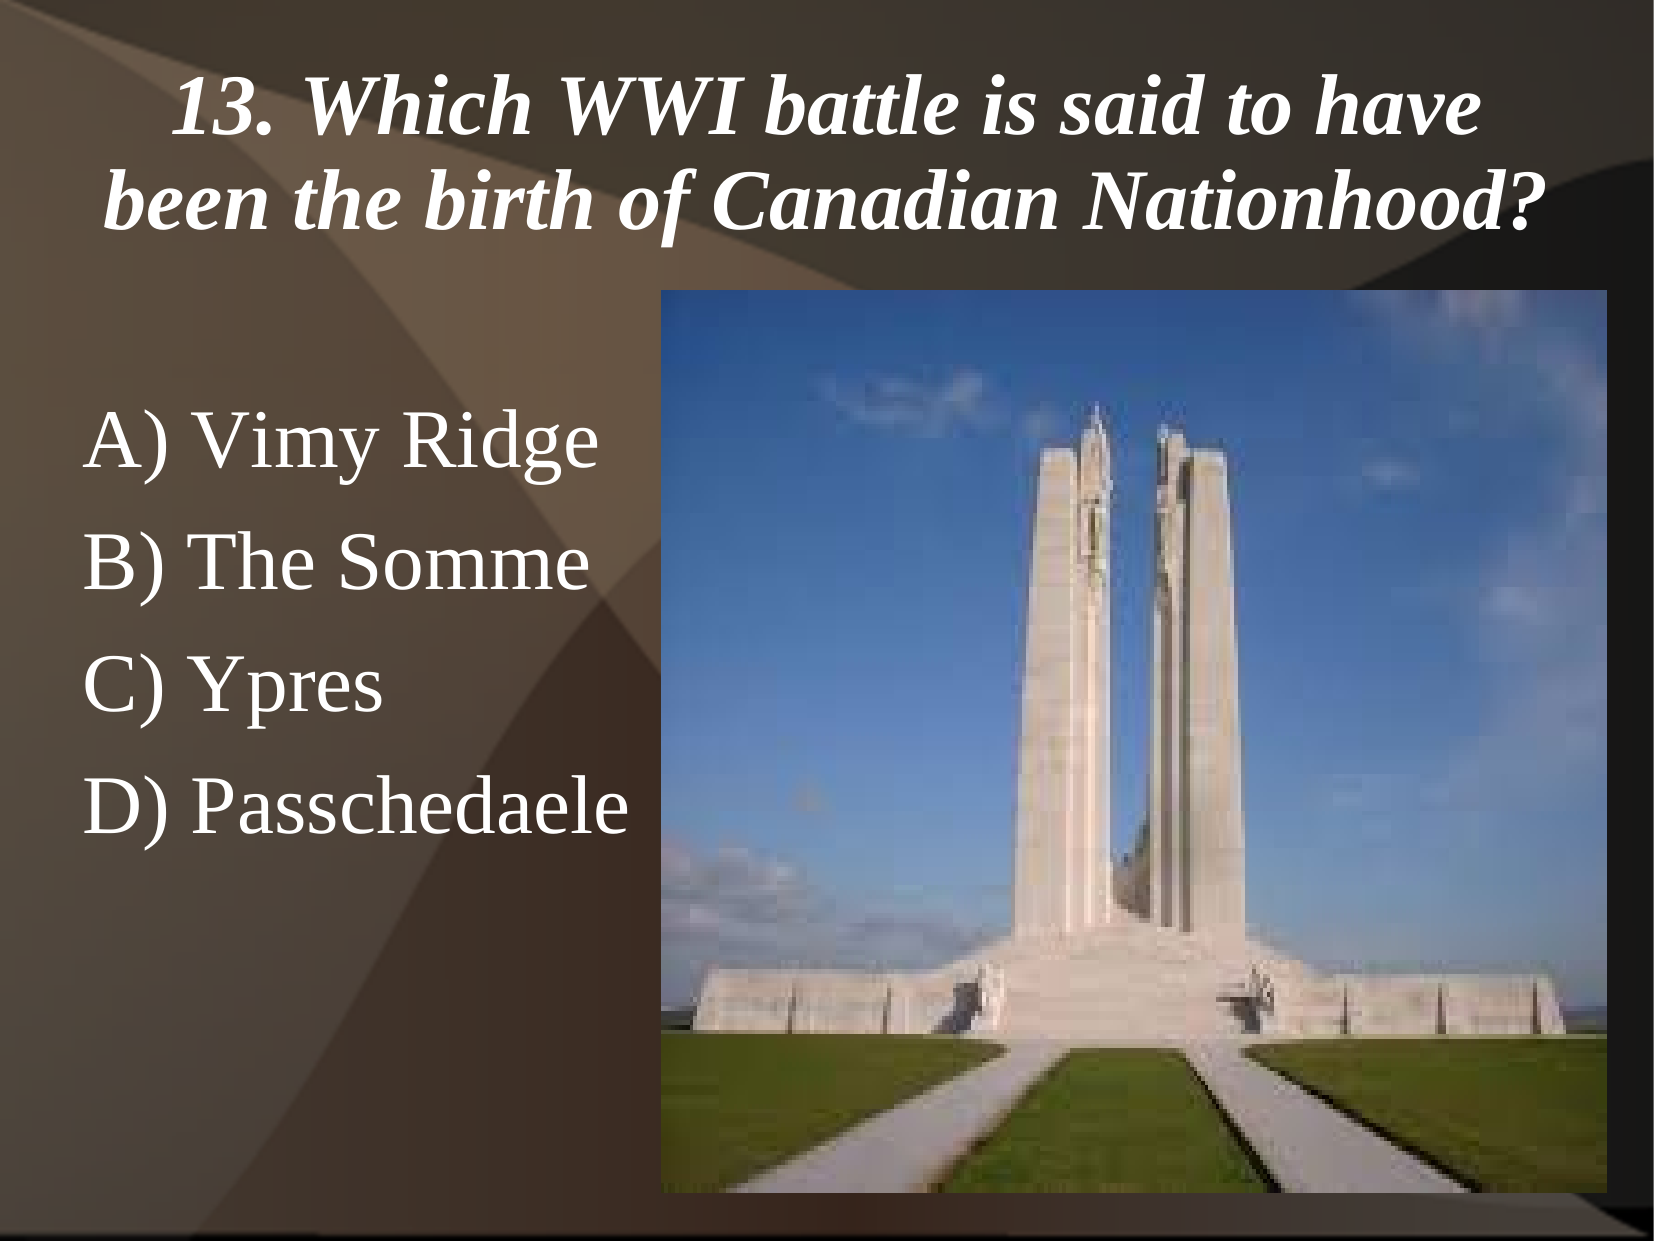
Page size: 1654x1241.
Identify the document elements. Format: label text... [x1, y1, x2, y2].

title 13. Which WWI battle is said to have been the birth of Canadian Nationhood? [82, 49, 1571, 257]
picture [0, 0, 1654, 1241]
list A) Vimy Ridge B) The Somme C) Ypres D) Passchedaele [82, 290, 661, 1010]
